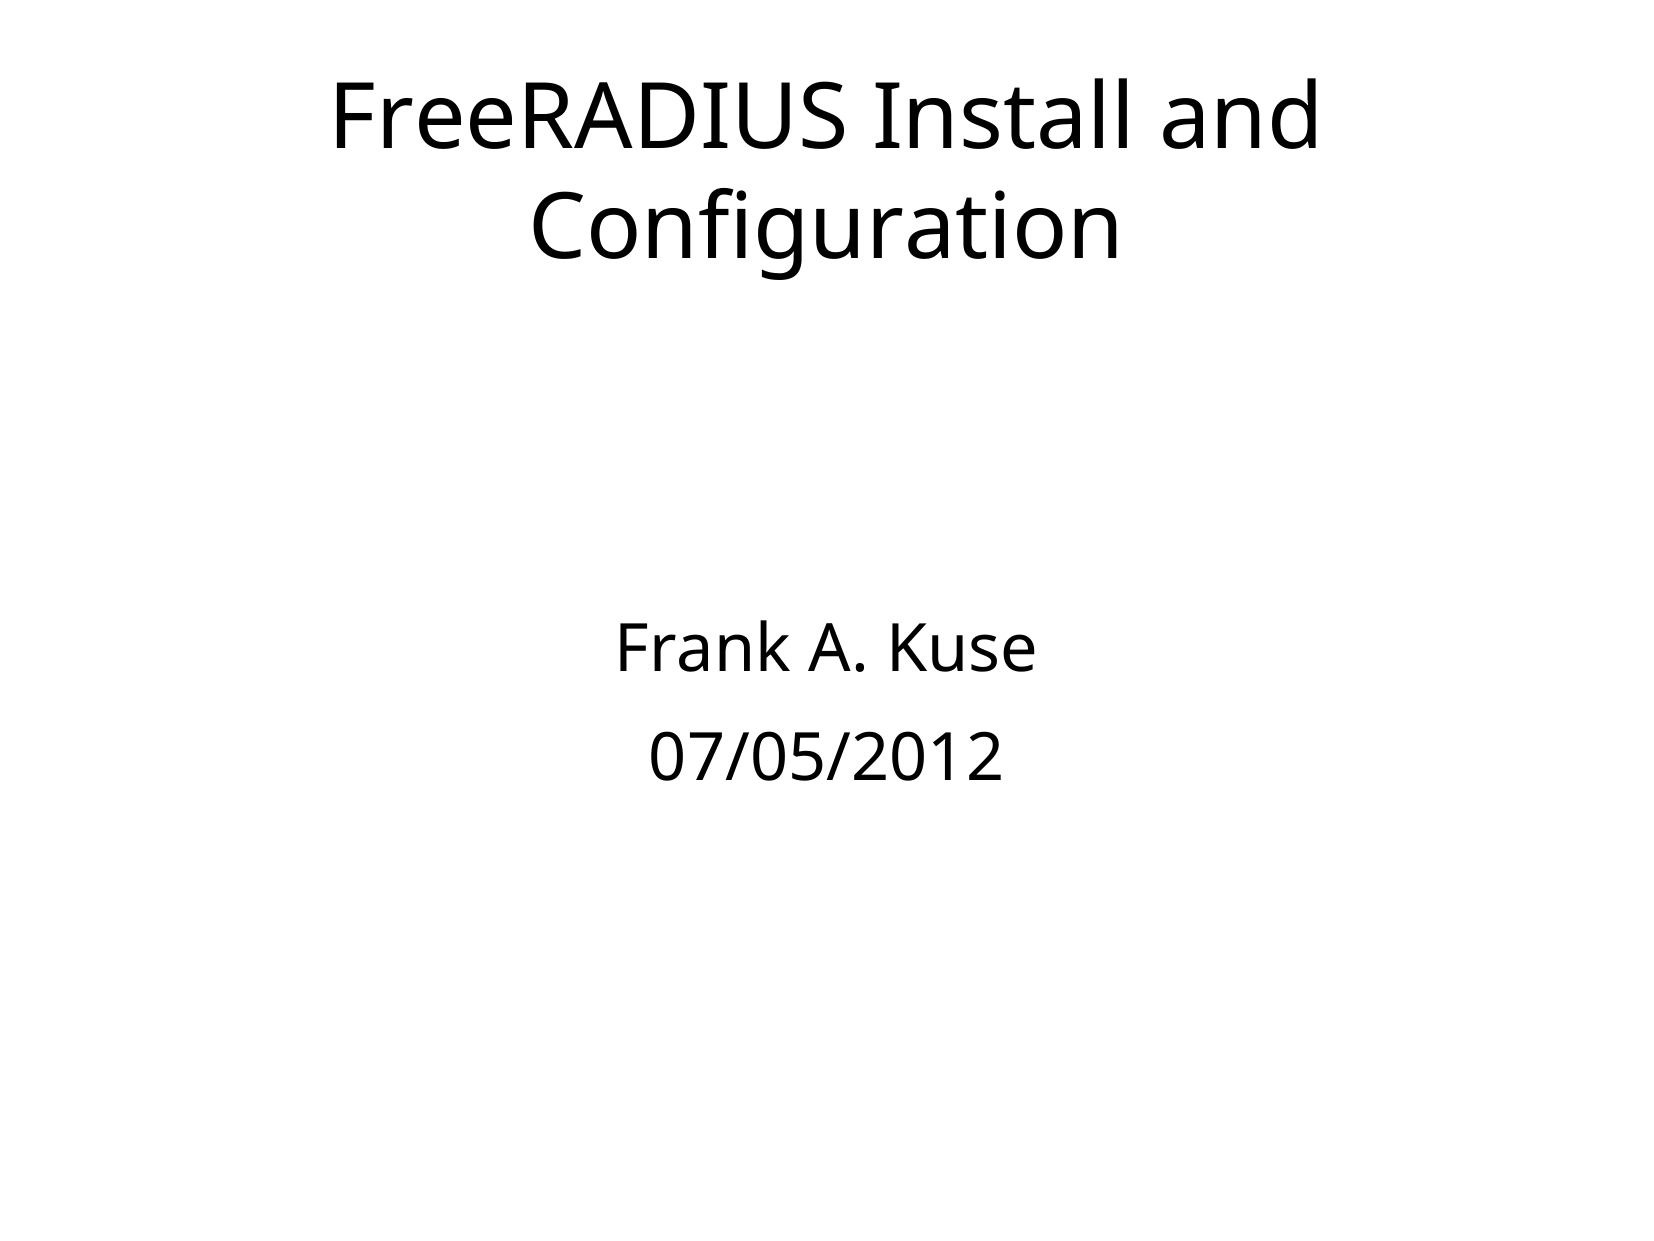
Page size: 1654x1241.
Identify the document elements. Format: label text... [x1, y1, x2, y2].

title FreeRADIUS Install and Configuration [82, 56, 1571, 250]
subtitle Frank A. Kuse 07/05/2012 [82, 603, 1571, 796]
